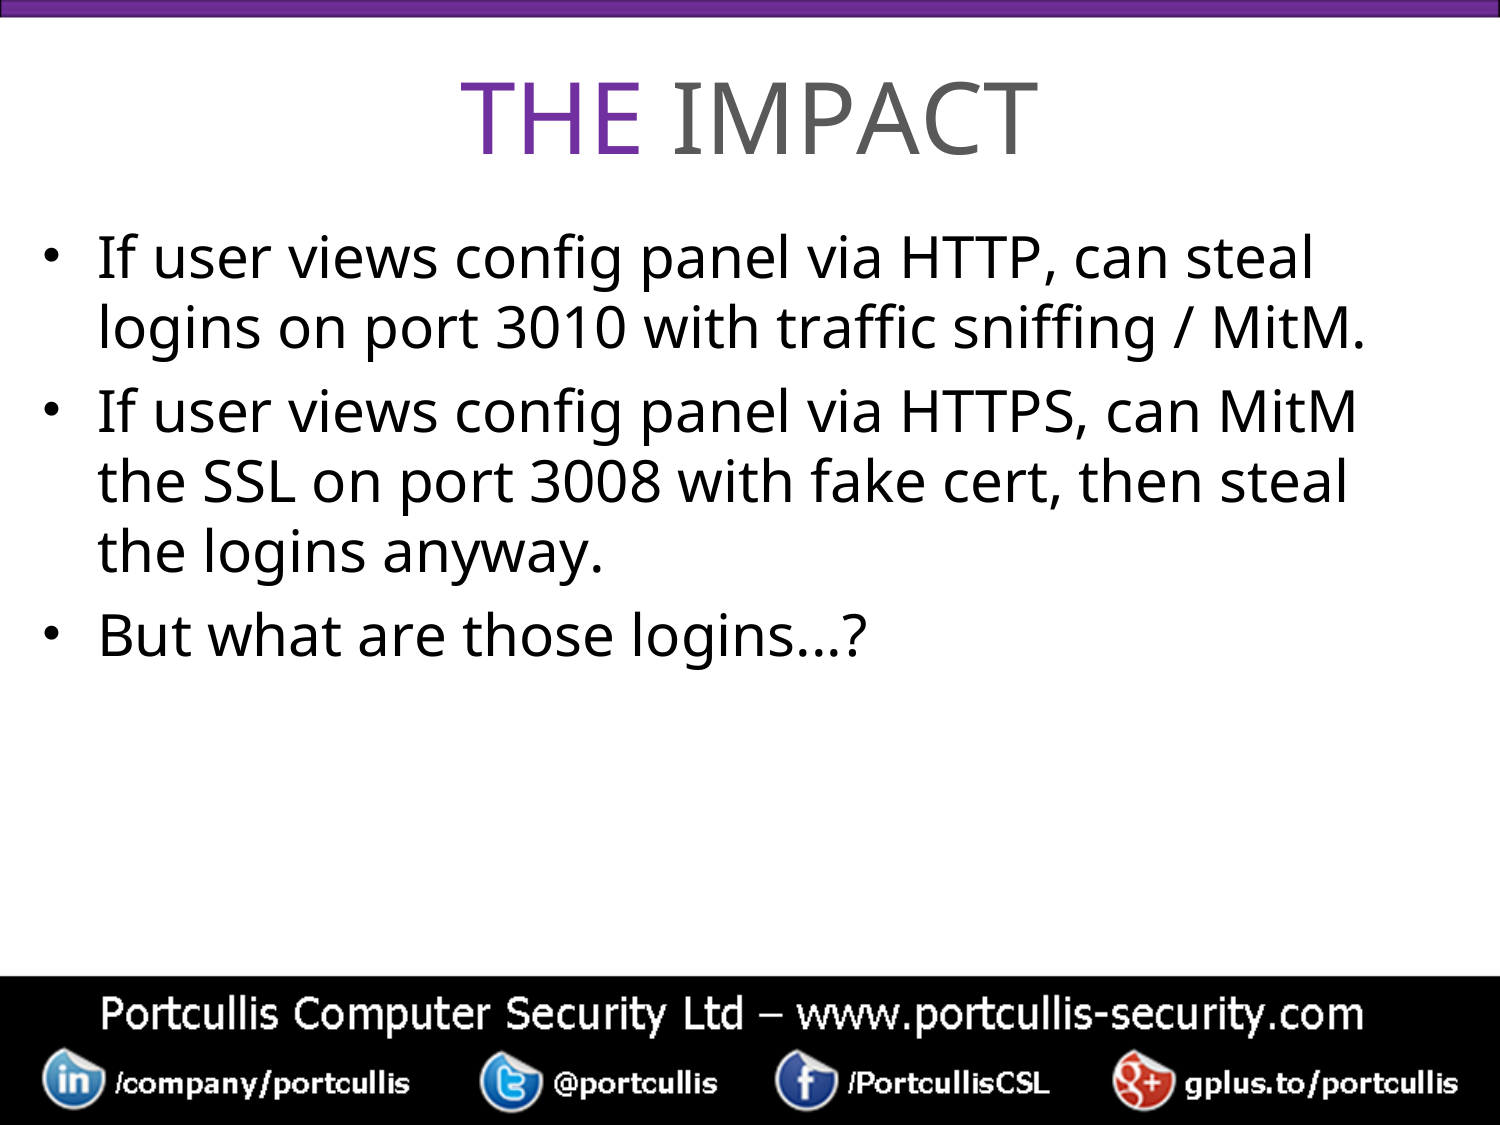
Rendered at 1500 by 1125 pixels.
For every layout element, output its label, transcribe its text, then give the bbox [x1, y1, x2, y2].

title THE IMPACT [0, 42, 1500, 202]
list If user views config panel via HTTP, can steal logins on port 3010 with traffic sniffing / MitM. If user views config panel via HTTPS, can MitM the SSL on port 3008 with fake cert, then steal the logins anyway. But what are those logins...? [41, 219, 1428, 965]
picture [0, 202, 1500, 1125]
picture [0, 0, 1500, 42]
